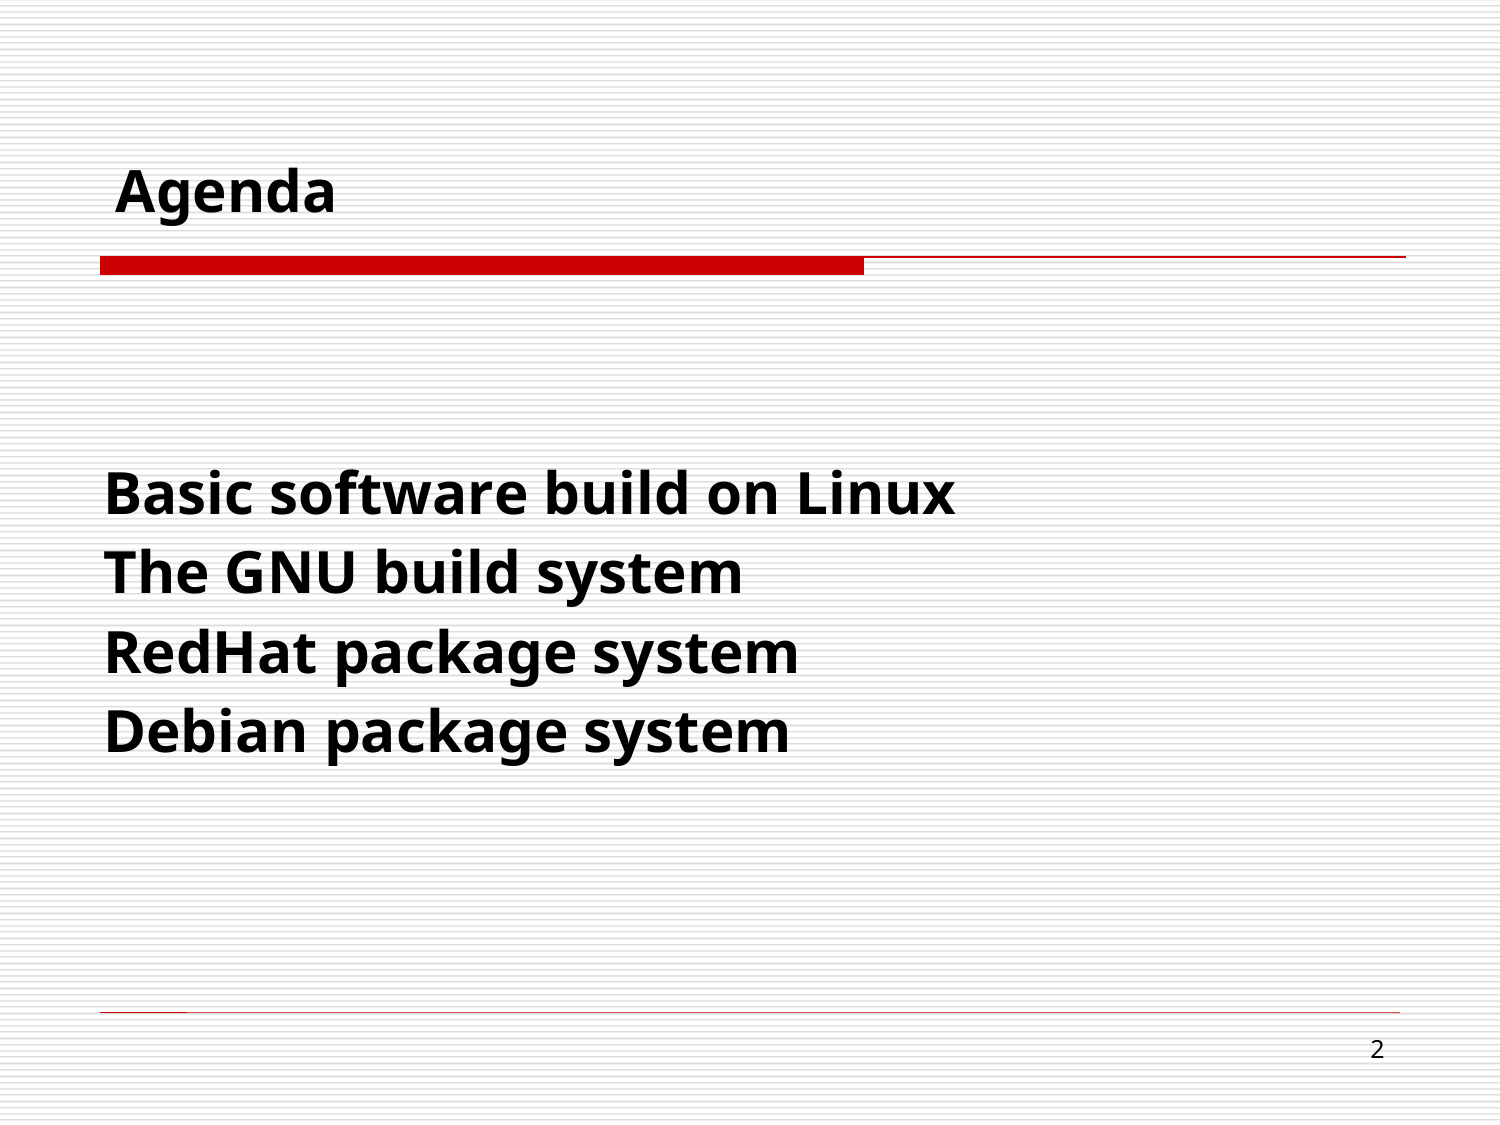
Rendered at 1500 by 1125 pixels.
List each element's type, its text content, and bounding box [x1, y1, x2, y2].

title Agenda [100, 94, 1376, 238]
picture [0, 0, 1500, 1125]
text_box Basic software build on Linux The GNU build system RedHat package system Debian package system [88, 344, 1364, 857]
